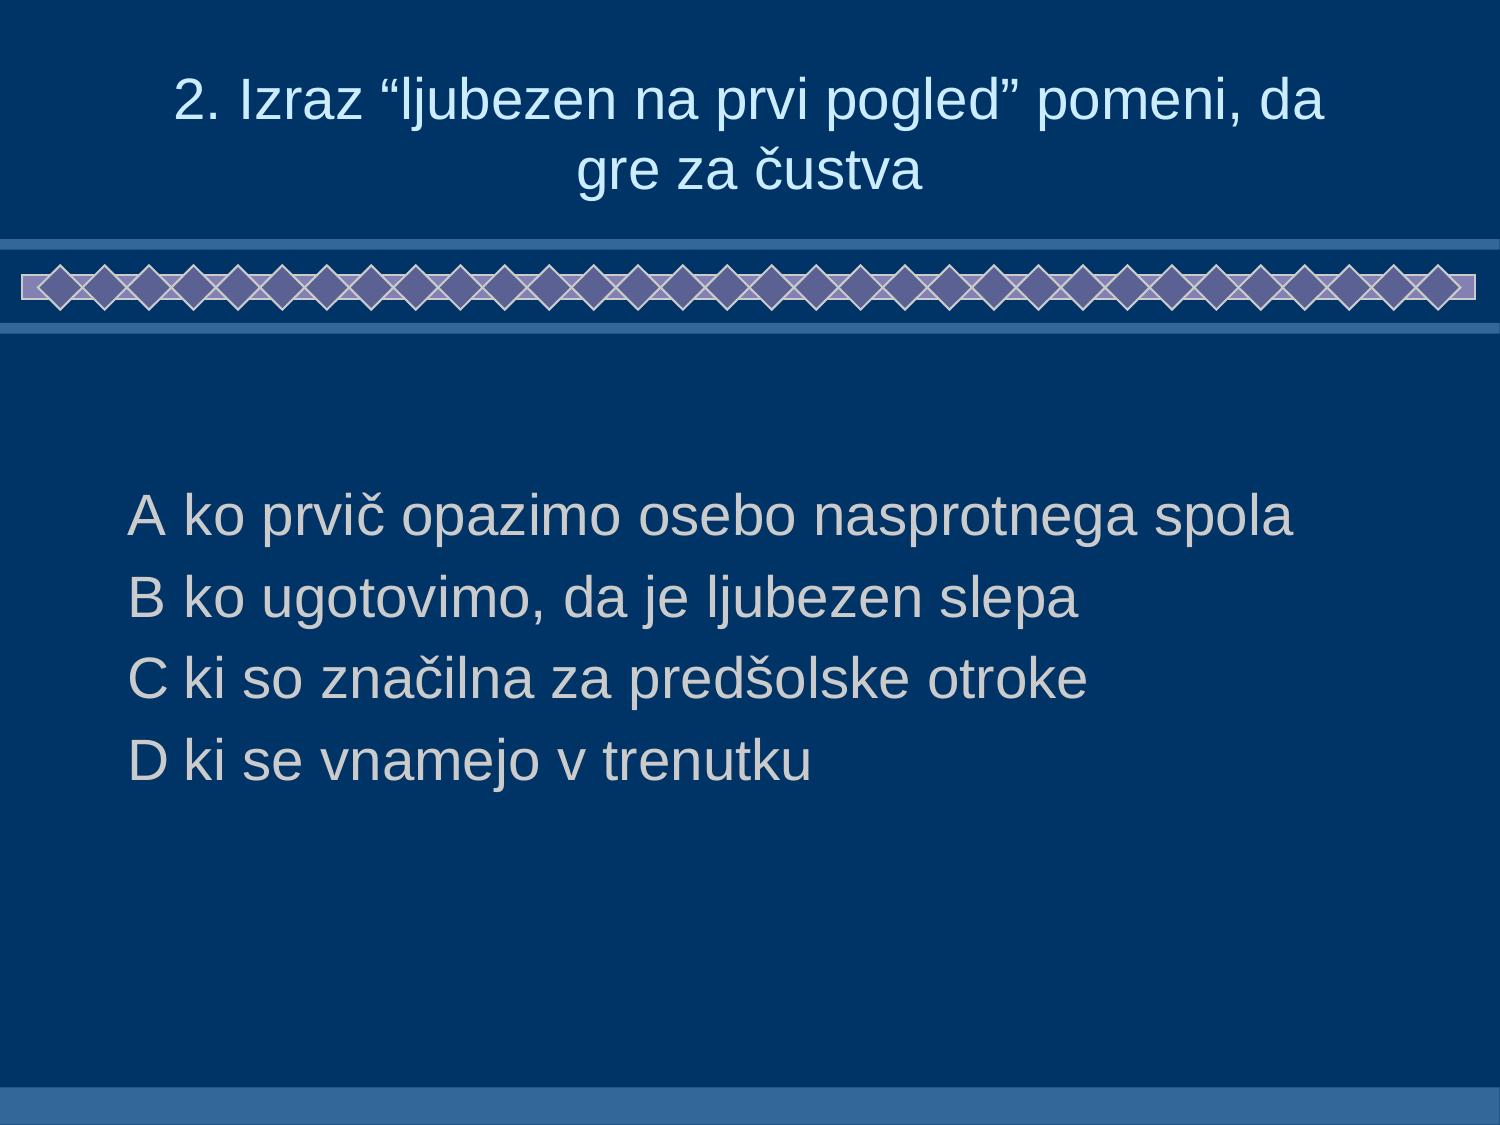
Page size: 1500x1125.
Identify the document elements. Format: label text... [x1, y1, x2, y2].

title 2. Izraz “ljubezen na prvi pogled” pomeni, da gre za čustva [112, 37, 1388, 225]
list A ko prvič opazimo osebo nasprotnega spola B ko ugotovimo, da je ljubezen slepa C ki so značilna za predšolske otroke D ki se vnamejo v trenutku [112, 387, 1388, 975]
